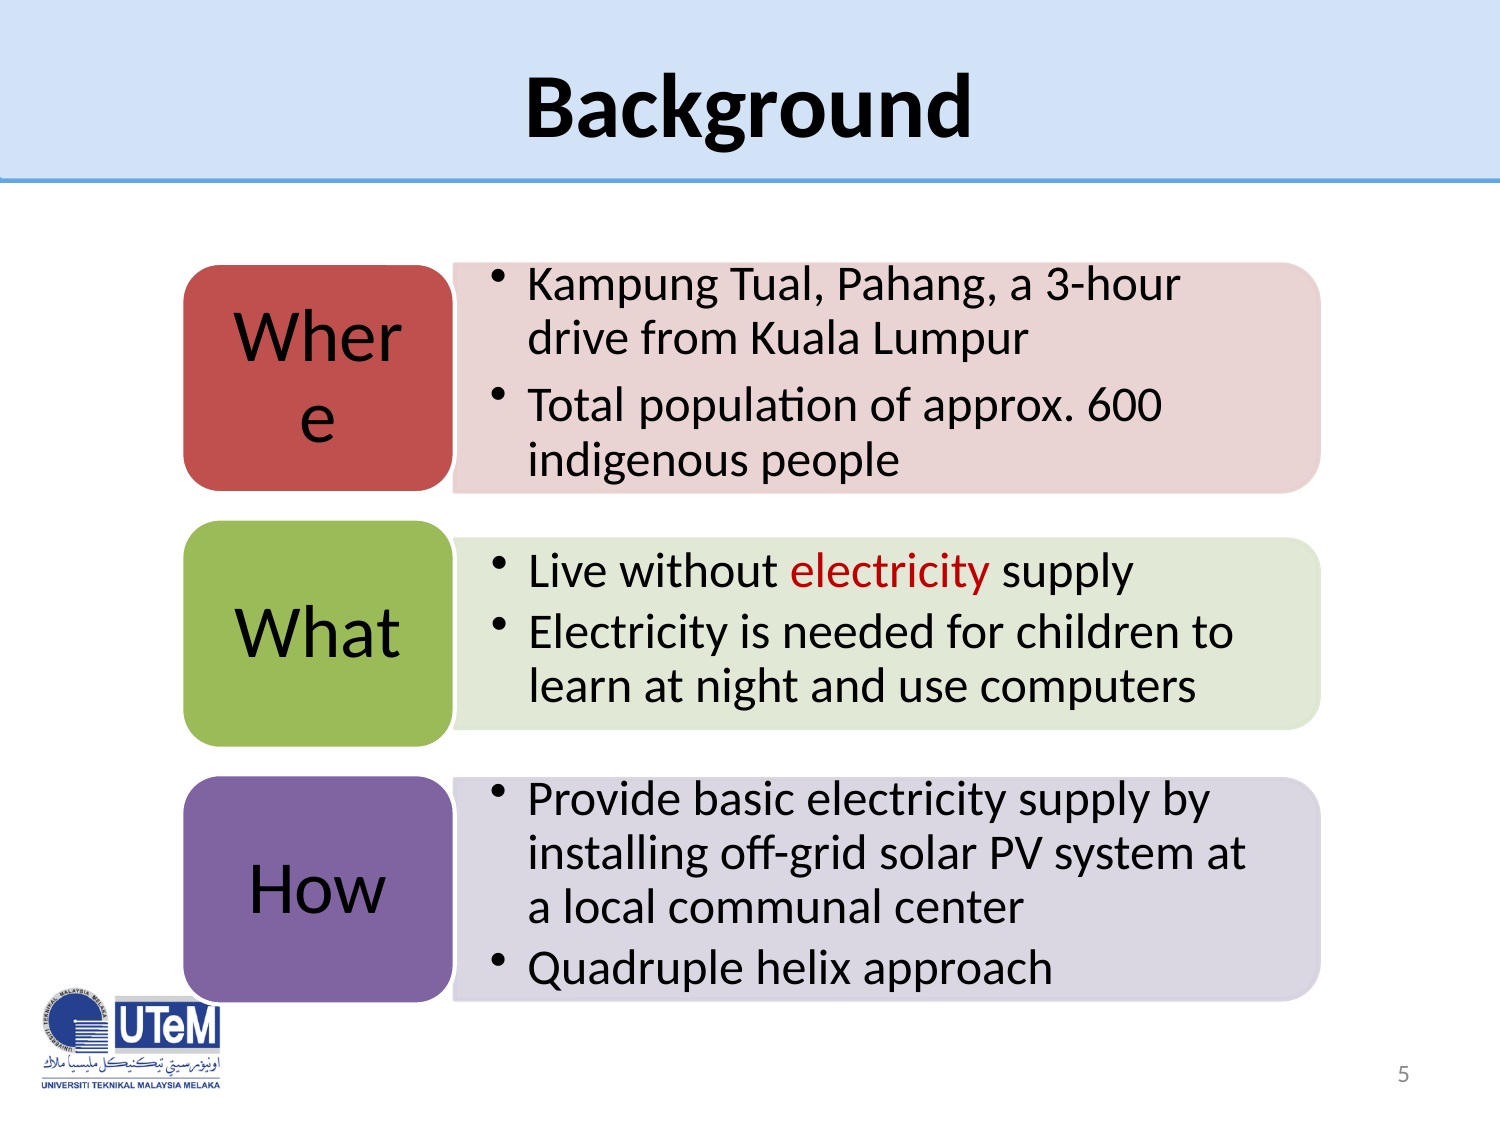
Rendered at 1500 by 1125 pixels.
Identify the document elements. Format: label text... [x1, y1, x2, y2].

text_box Live without electricity supply Electricity is needed for children to learn at night and use computers [454, 539, 1319, 728]
slide_number <編號> [1074, 1042, 1425, 1103]
text_box What [181, 518, 455, 749]
picture [0, 0, 1500, 183]
text_box Provide basic electricity supply by installing off-grid solar PV system at a local communal center Quadruple helix approach [454, 779, 1319, 1000]
text_box Kampung Tual, Pahang, a 3-hour drive from Kuala Lumpur Total population of approx. 600 indigenous people [454, 264, 1319, 492]
picture [34, 987, 224, 1091]
text_box Where [181, 262, 455, 494]
text_box How [181, 774, 455, 1005]
title Background [75, 31, 1425, 171]
